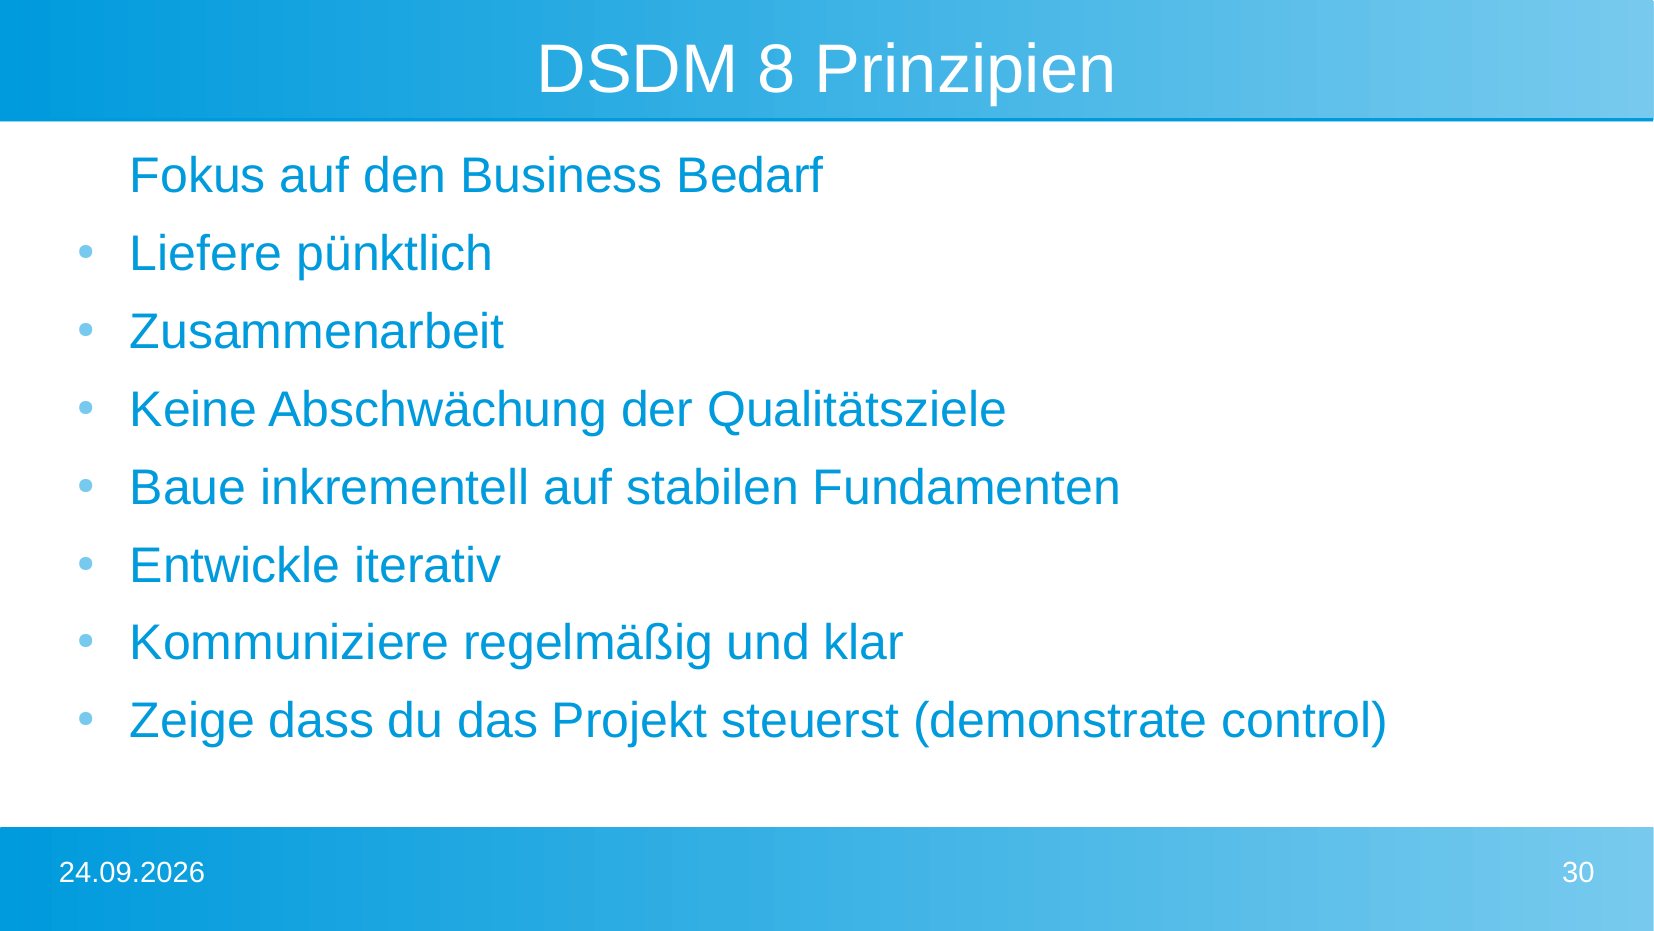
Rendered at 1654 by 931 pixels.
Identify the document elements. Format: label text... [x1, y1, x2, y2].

list Fokus auf den Business Bedarf Liefere pünktlich Zusammenarbeit Keine Abschwächung der Qualitätsziele Baue inkrementell auf stabilen Fundamenten Entwickle iterativ Kommuniziere regelmäßig und klar Zeige dass du das Projekt steuerst (demonstrate control) [59, 147, 1595, 827]
title DSDM 8 Prinzipien [59, 29, 1595, 108]
